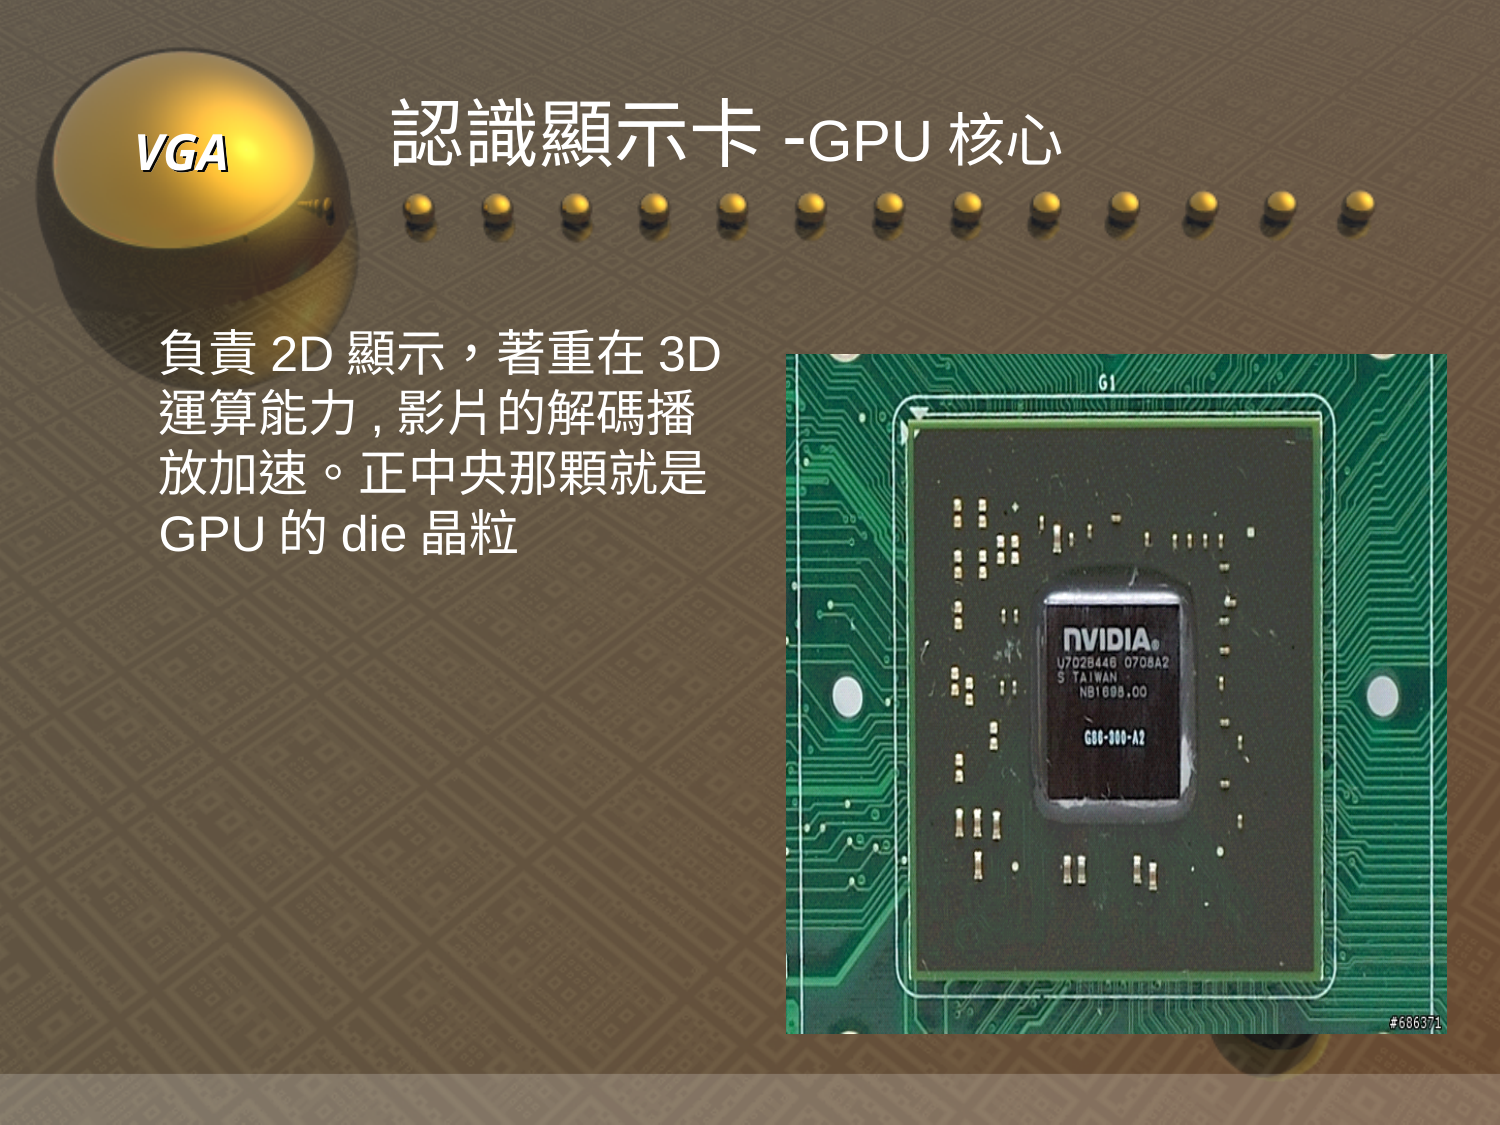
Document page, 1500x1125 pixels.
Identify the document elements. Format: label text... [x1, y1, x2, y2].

picture [0, 0, 1500, 1073]
list 負責2D顯示，著重在3D運算能力,影片的解碼播放加速。正中央那顆就是GPU的die晶粒 [87, 237, 741, 1053]
title 認識顯示卡-GPU核心 [375, 25, 1438, 237]
